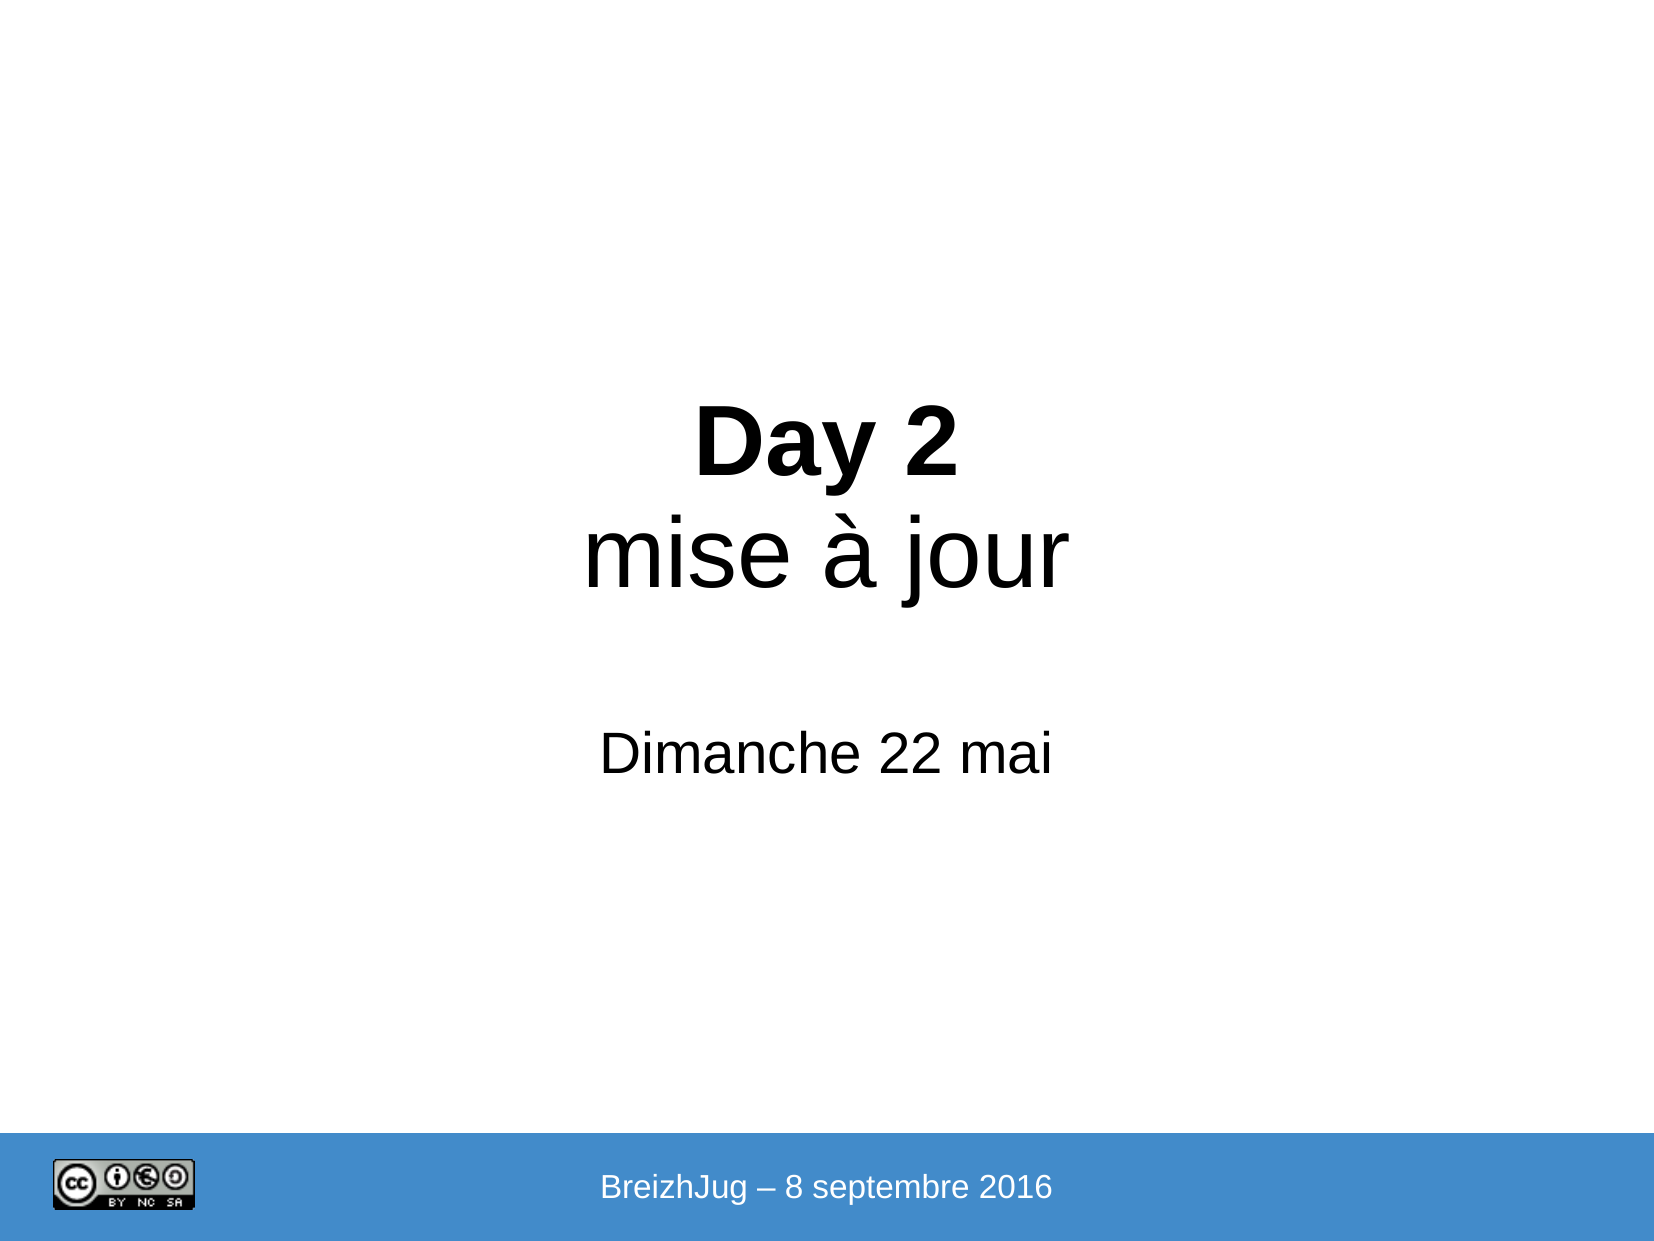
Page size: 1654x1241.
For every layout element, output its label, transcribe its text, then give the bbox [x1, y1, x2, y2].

picture [53, 1159, 195, 1210]
subtitle Day 2 mise à jour Dimanche 22 mai [82, 49, 1571, 1010]
